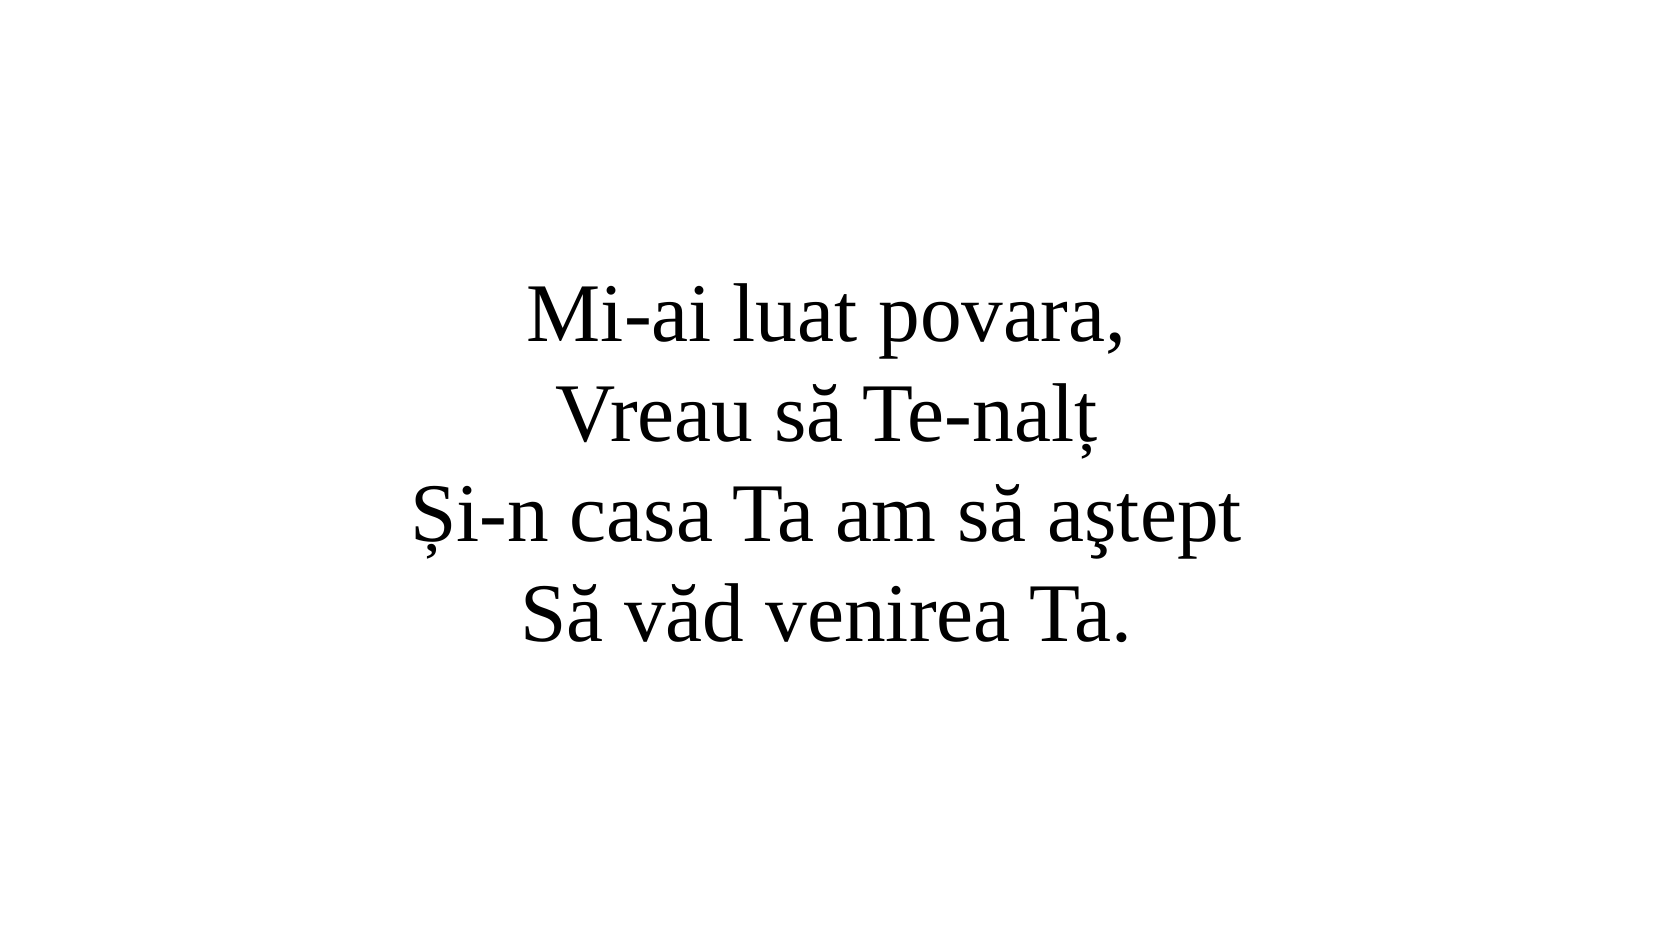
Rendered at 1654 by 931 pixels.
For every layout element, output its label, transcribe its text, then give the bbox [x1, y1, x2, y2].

subtitle Mi-ai luat povara, Vreau să Te-nalț Și-n casa Ta am să aştept Să văd venirea Ta. [0, 250, 1654, 632]
